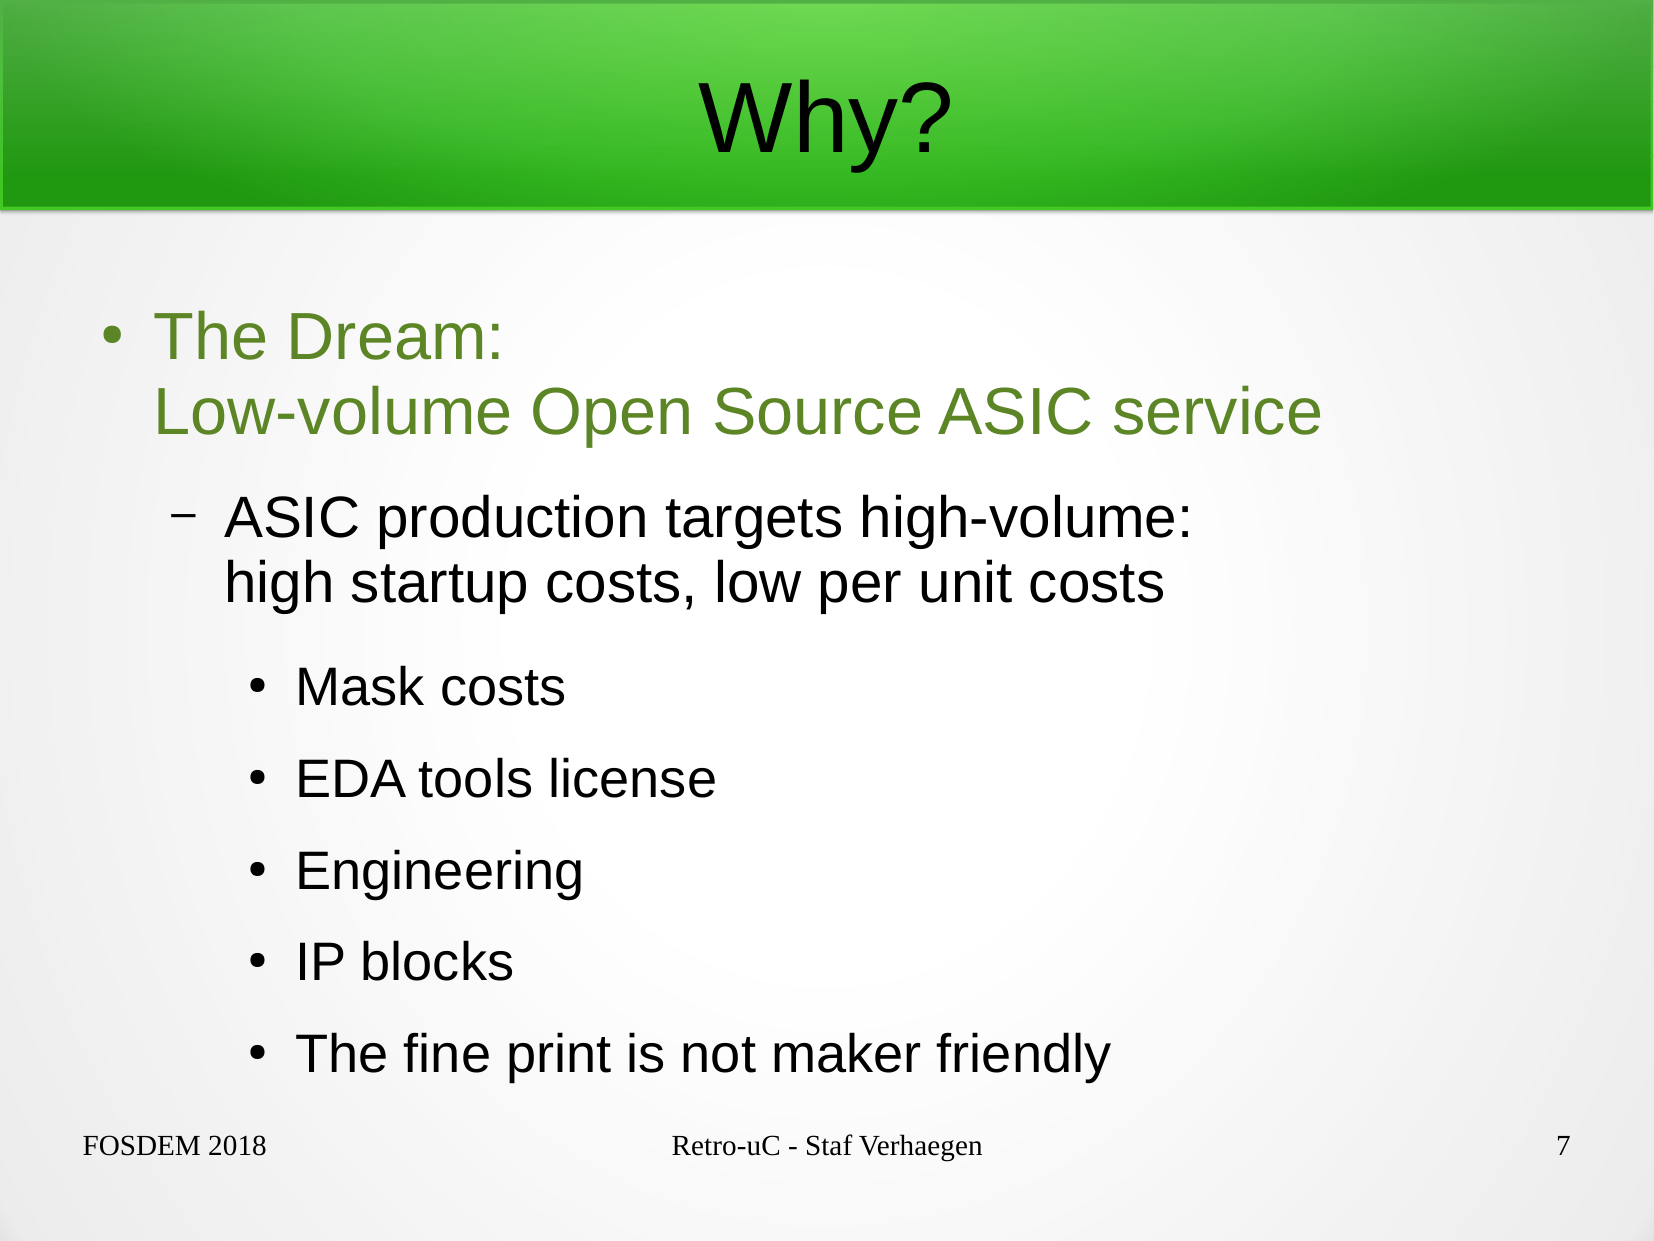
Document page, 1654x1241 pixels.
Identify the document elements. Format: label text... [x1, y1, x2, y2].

title Why? [82, 47, 1571, 189]
list The Dream: Low-volume Open Source ASIC service ASIC production targets high-volume: high startup costs, low per unit costs Mask costs EDA tools license Engineering IP blocks The fine print is not maker friendly [82, 299, 1571, 1193]
